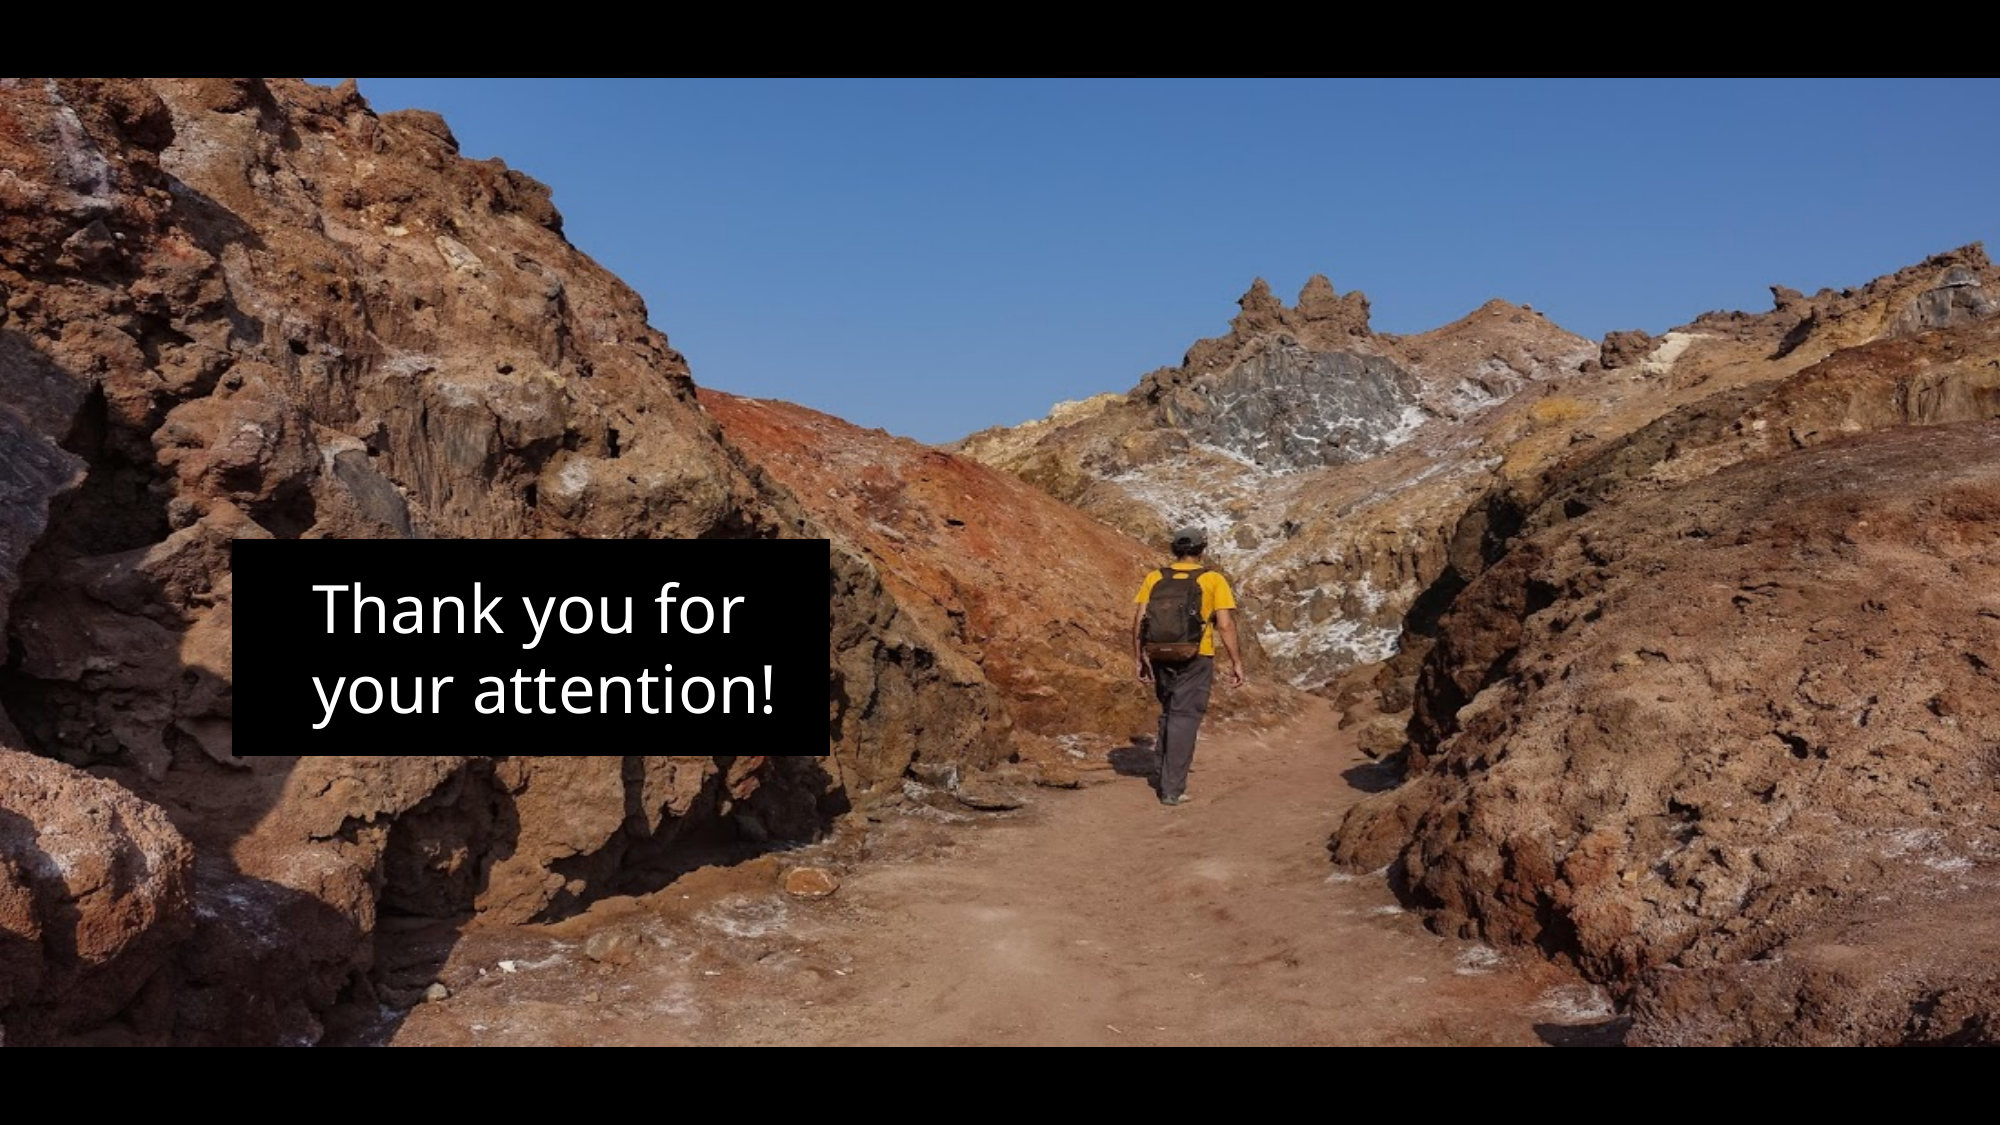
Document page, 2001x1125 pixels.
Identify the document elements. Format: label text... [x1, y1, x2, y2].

text_box [233, 540, 829, 755]
picture [0, 78, 2000, 1047]
text_box Thank you for your attention! [297, 558, 921, 736]
